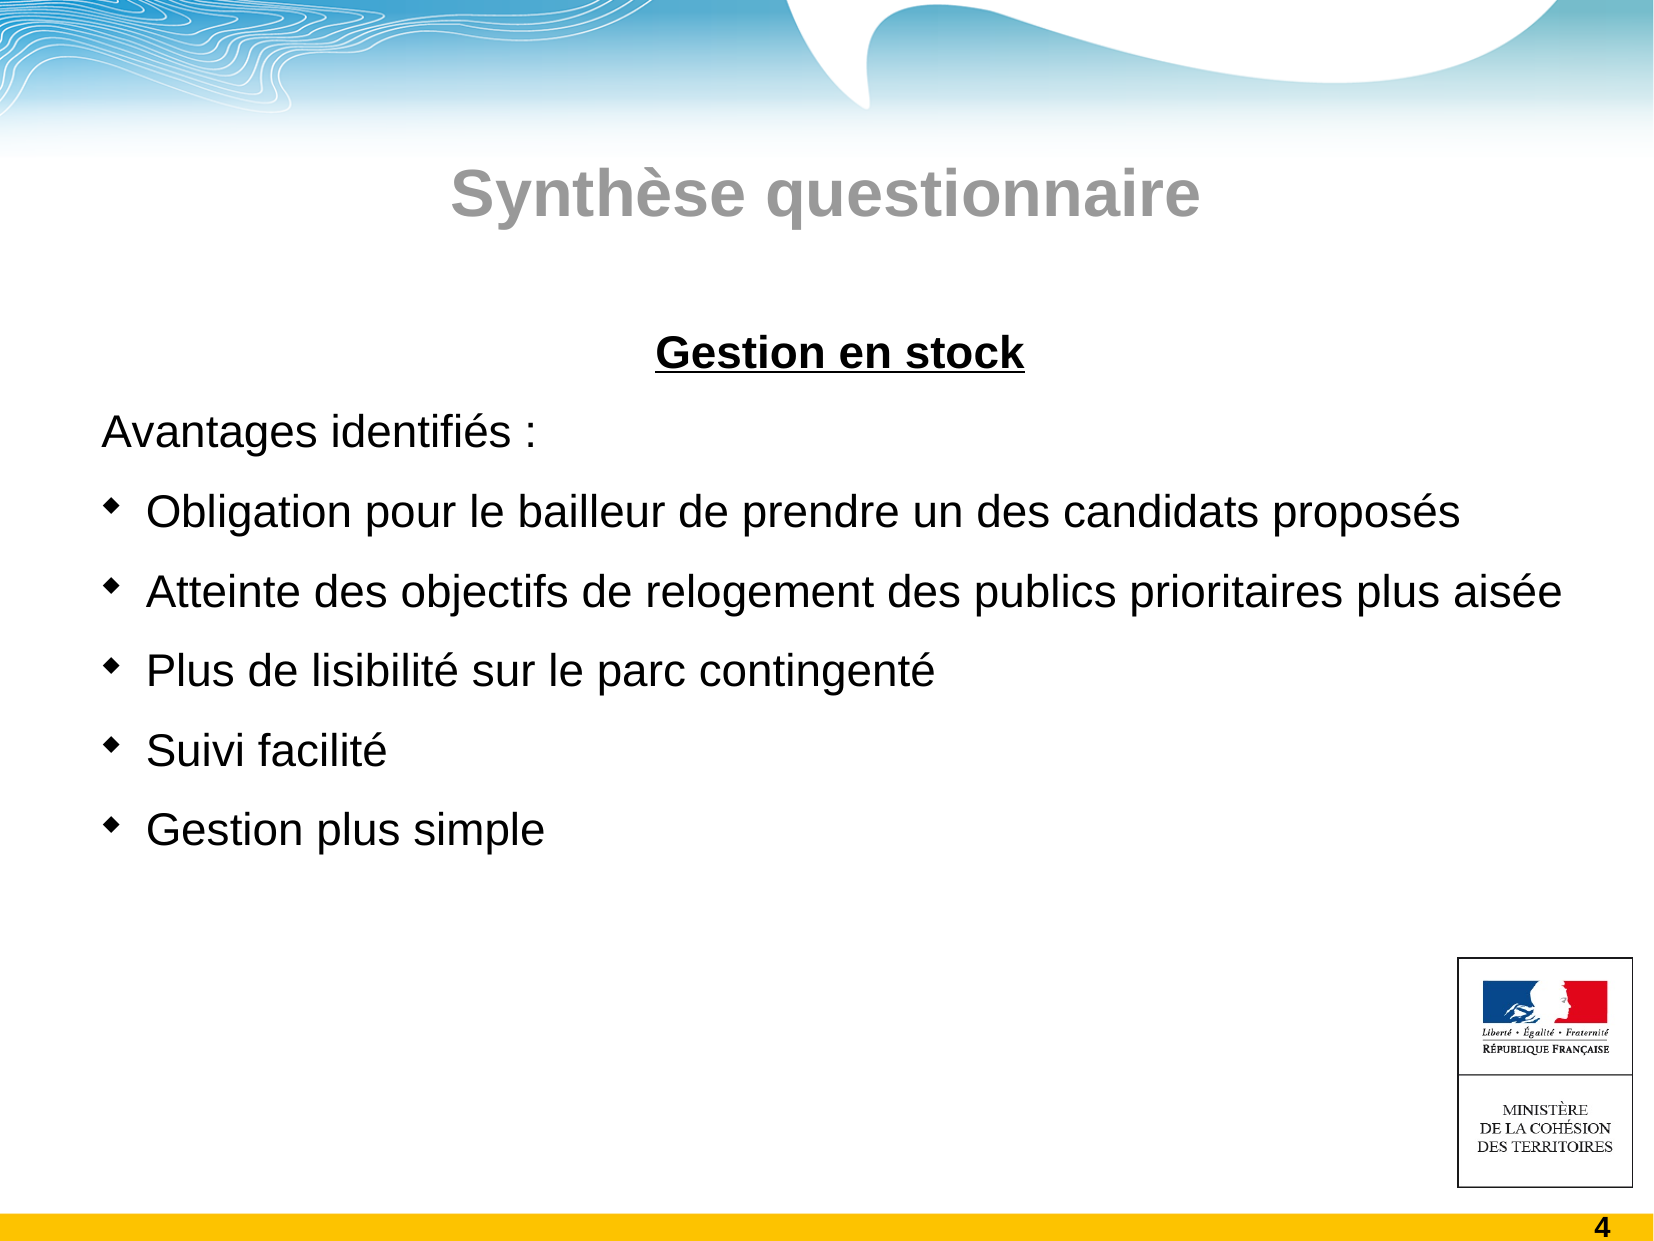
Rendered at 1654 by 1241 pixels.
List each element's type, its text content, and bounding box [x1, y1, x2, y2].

picture [0, 0, 1654, 1241]
text_box Synthèse questionnaire [82, 88, 1571, 242]
text_box Gestion en stock Avantages identifiés : Obligation pour le bailleur de prendre un des candidats proposés Atteinte des objectifs de relogement des publics prioritaires plus aisée Plus de lisibilité sur le parc contingenté Suivi facilité Gestion plus simple [82, 242, 1579, 1059]
